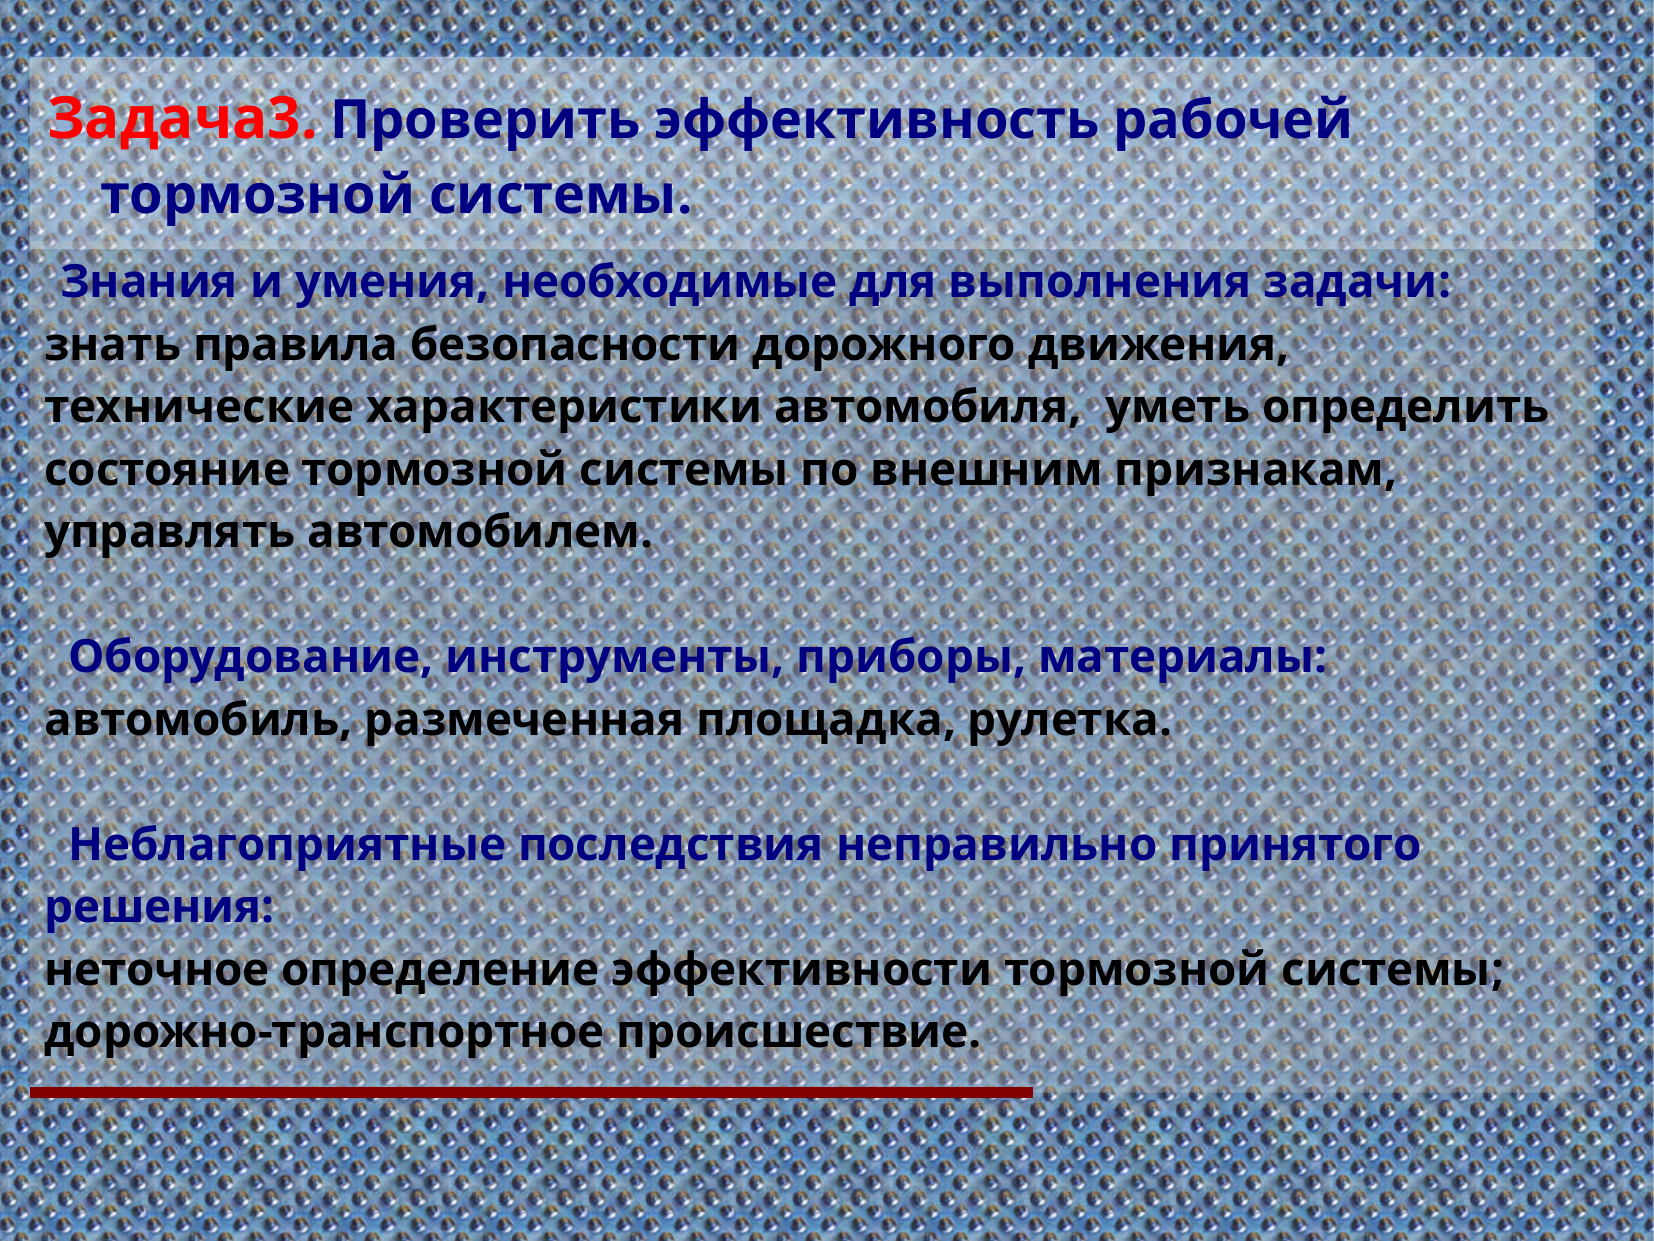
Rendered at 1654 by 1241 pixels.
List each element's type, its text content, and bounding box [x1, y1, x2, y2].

text_box Знания и умения, необходимые для выполнения задачи: знать правила безопасности дорожного движения, технические характеристики автомобиля, уметь определить состояние тормозной системы по внешним признакам, управлять автомобилем. Оборудование, инструменты, приборы, материалы: автомобиль, размеченная площадка, рулетка. Неблагоприятные последствия неправильно принятого решения: неточное определение эффективности тормозной системы; дорожно-транспортное происшествие. [29, 241, 1595, 1093]
picture [0, 0, 1654, 1241]
title Задача3. Проверить эффективность рабочей тормозной системы. [29, 56, 1595, 241]
